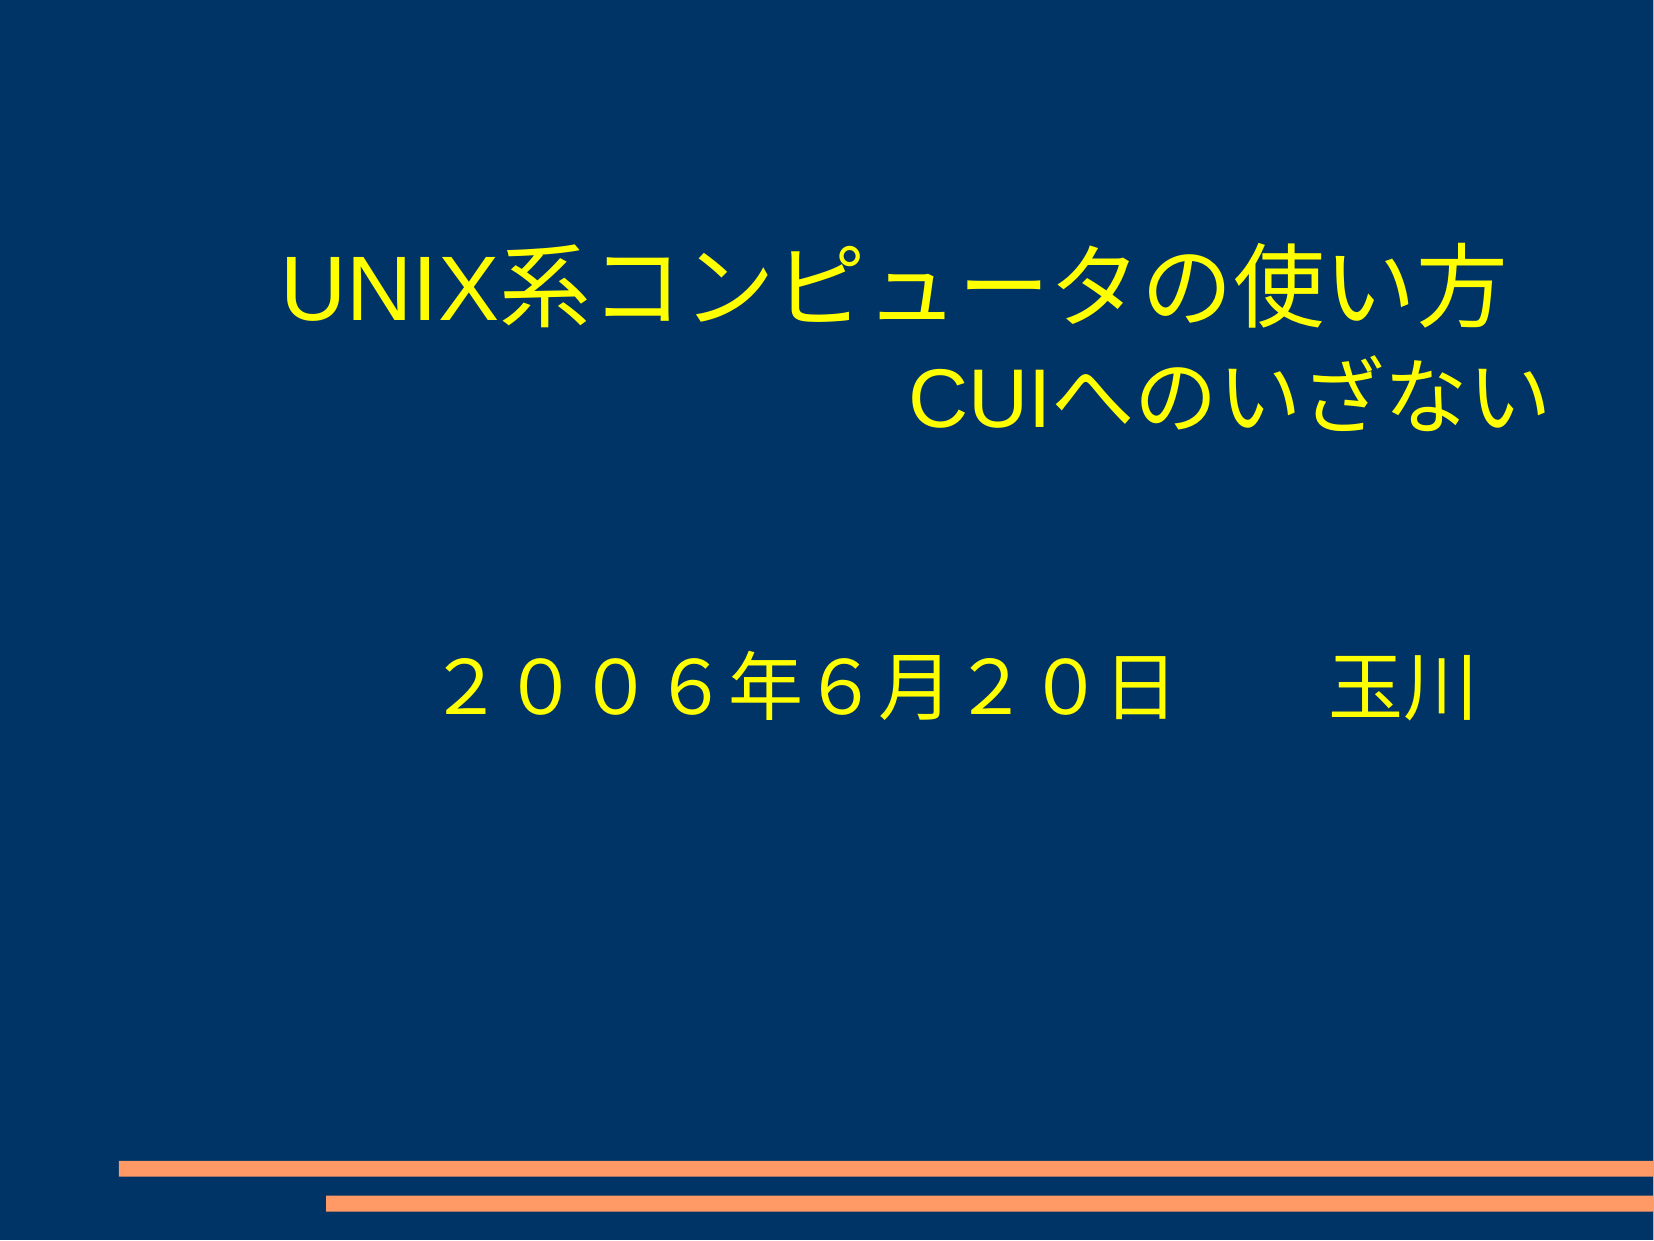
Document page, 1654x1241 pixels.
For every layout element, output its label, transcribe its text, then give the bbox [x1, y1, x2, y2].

text_box CUIへのいざない [893, 323, 1540, 432]
text_box UNIX系コンピュータの使い方 [265, 206, 1433, 325]
text_box ２００６年６月２０日 玉川 [413, 620, 1277, 710]
